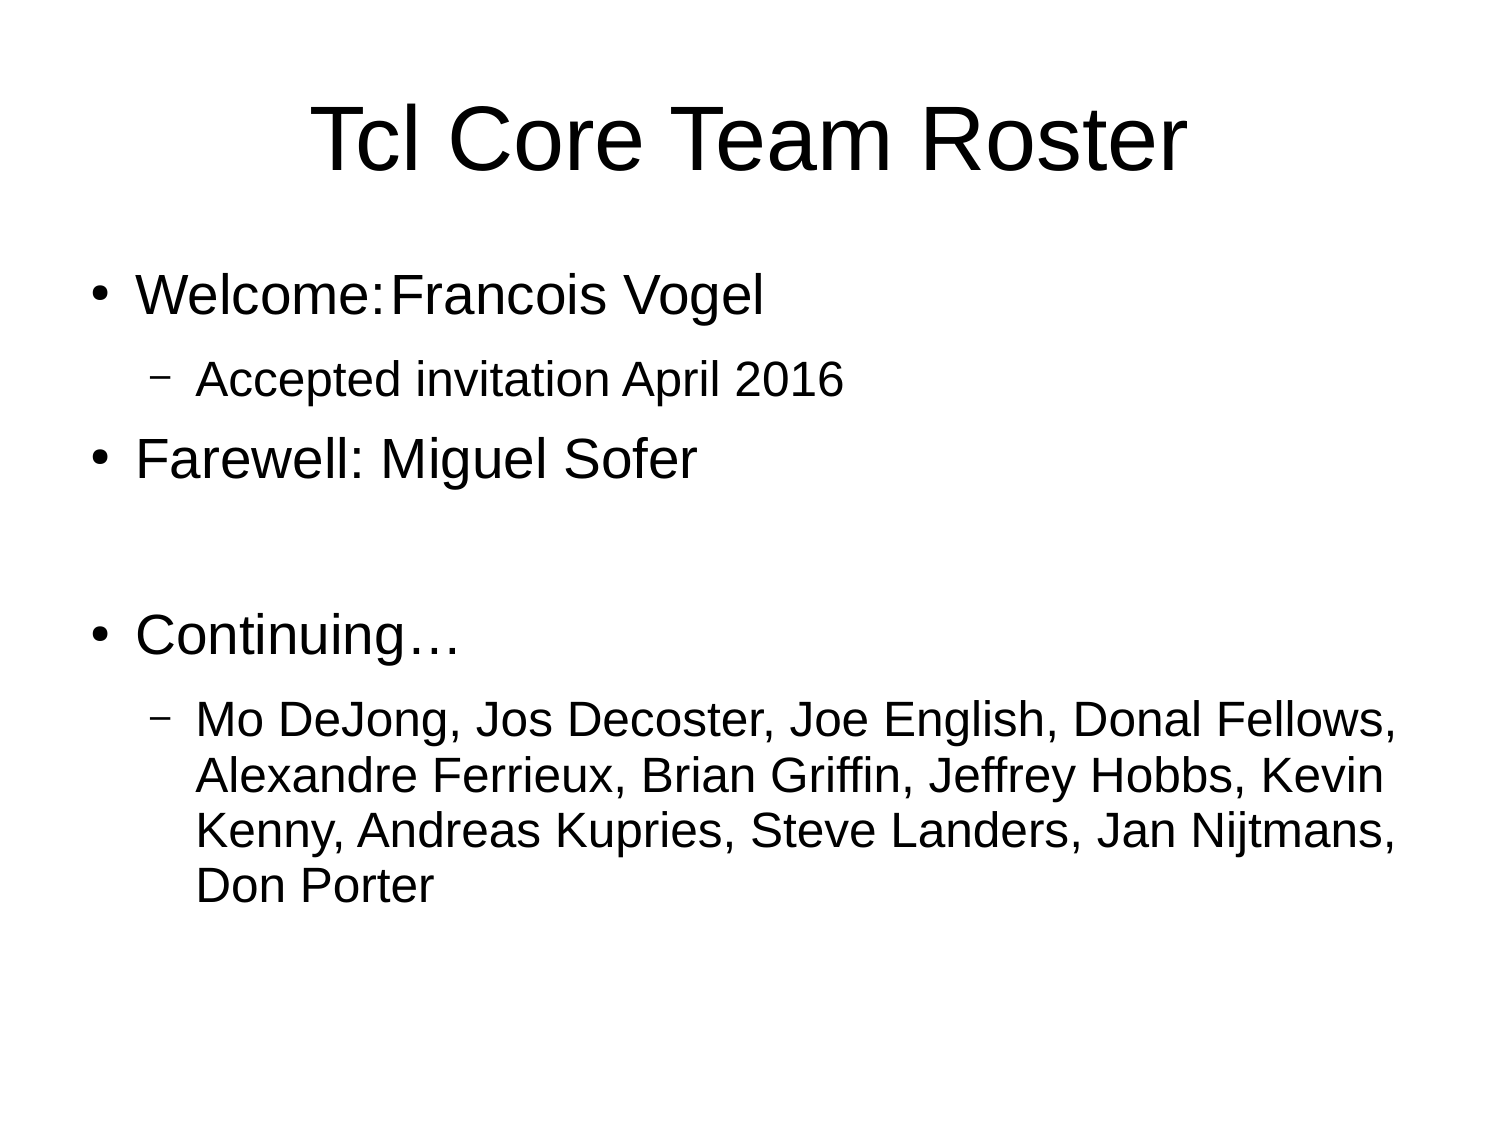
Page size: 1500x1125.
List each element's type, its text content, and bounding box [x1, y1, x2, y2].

title Tcl Core Team Roster [75, 44, 1425, 233]
list Welcome: Francois Vogel Accepted invitation April 2016 Farewell: Miguel Sofer Continuing… Mo DeJong, Jos Decoster, Joe English, Donal Fellows, Alexandre Ferrieux, Brian Griffin, Jeffrey Hobbs, Kevin Kenny, Andreas Kupries, Steve Landers, Jan Nijtmans, Don Porter [75, 263, 1425, 916]
